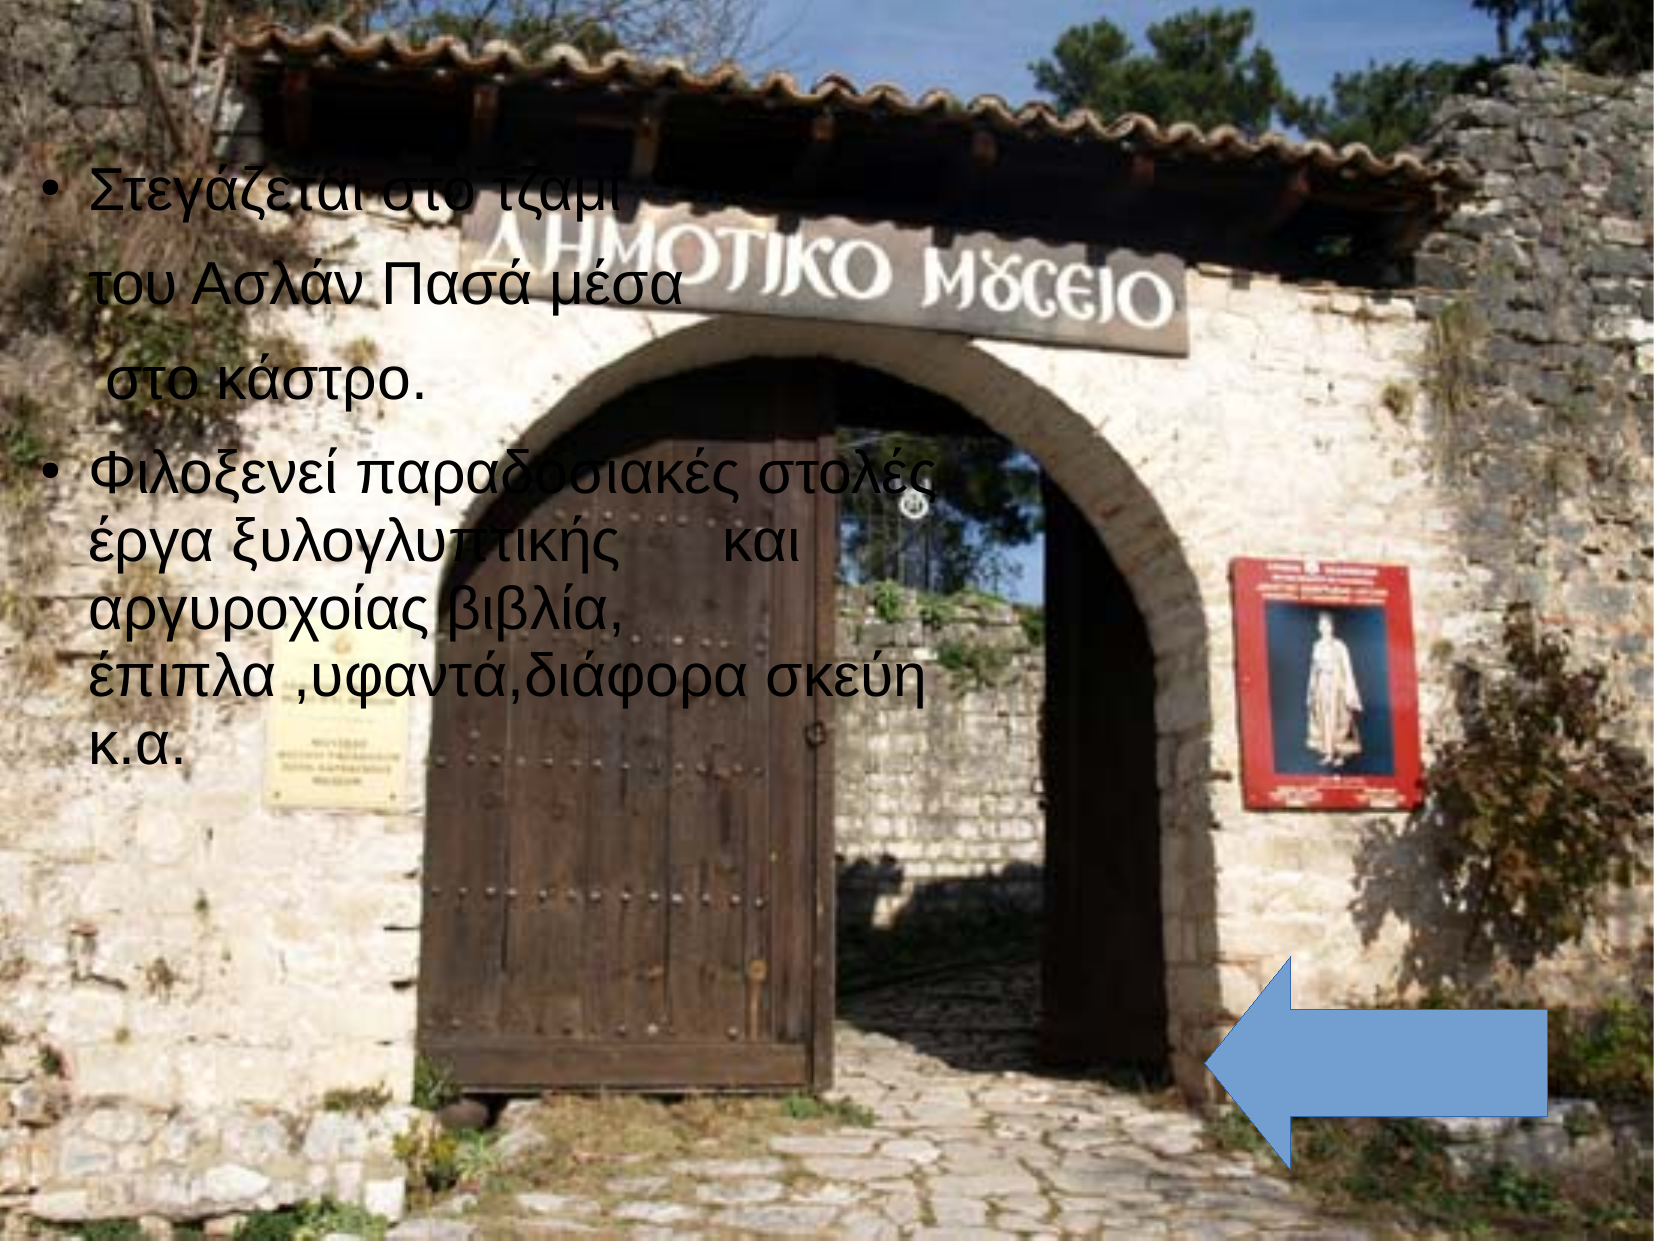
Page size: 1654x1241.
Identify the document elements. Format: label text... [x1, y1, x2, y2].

text_box [1204, 956, 1548, 1170]
list Στεγάζεται στο τζαμί του Ασλάν Πασά μέσα στο κάστρο. Φιλοξενεί παραδοσιακές στολές έργα ξυλογλυπτικής και αργυροχοίας βιβλία, έπιπλα ,υφαντά,διάφορα σκεύη κ.α. [23, 60, 982, 780]
picture [0, 0, 1654, 1241]
